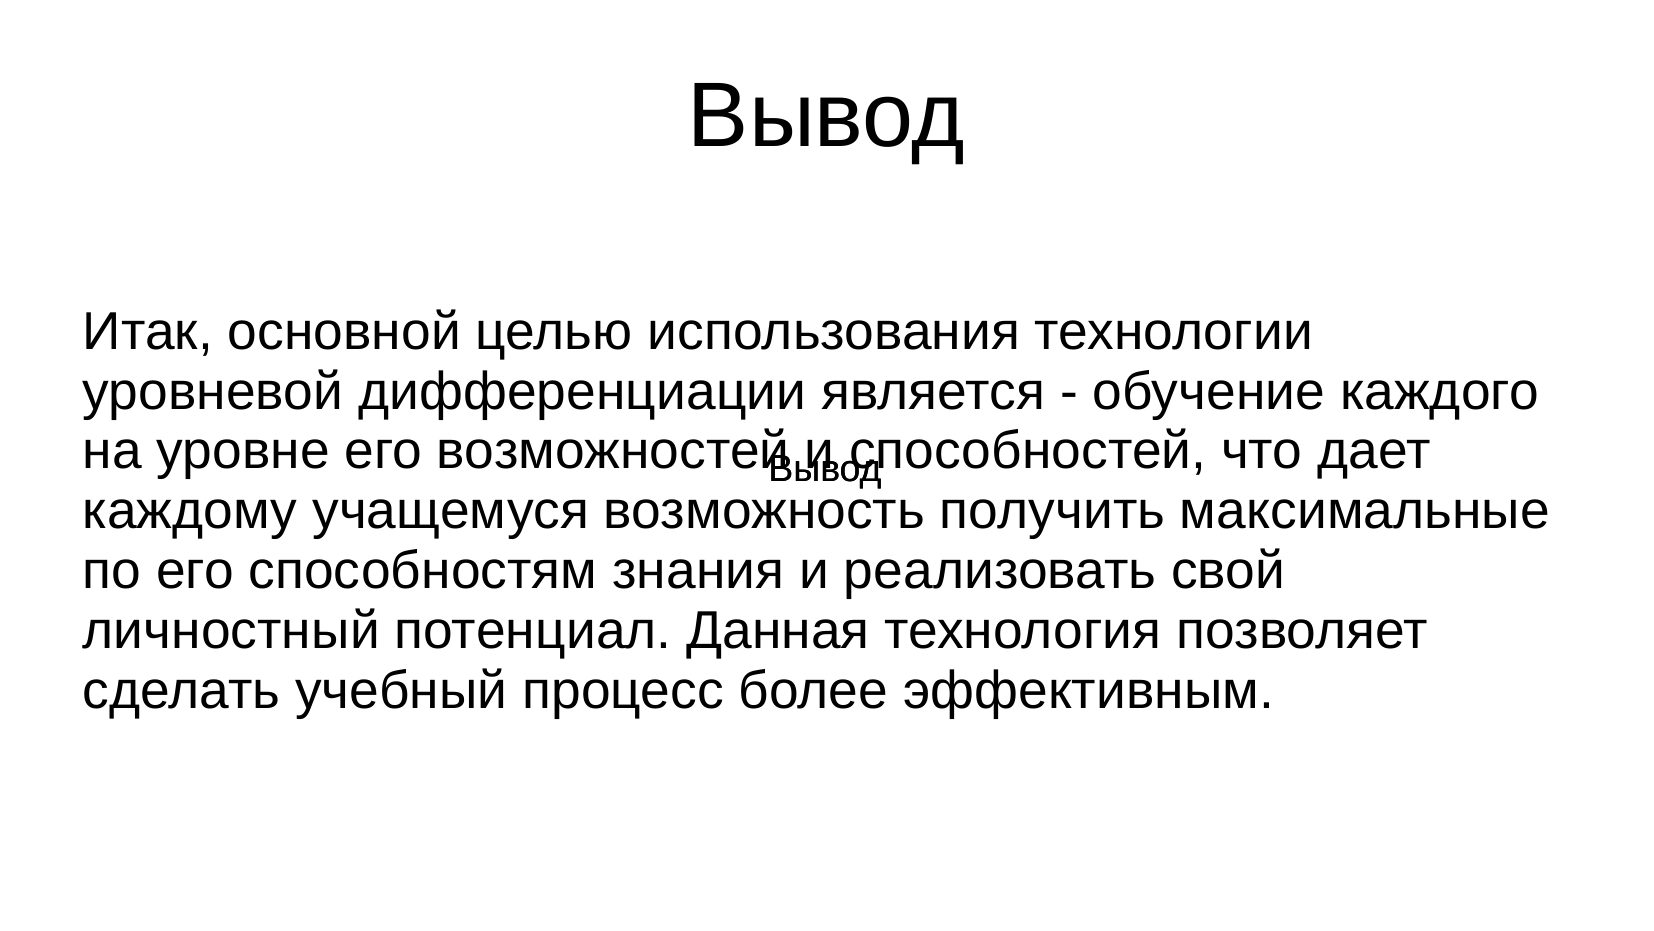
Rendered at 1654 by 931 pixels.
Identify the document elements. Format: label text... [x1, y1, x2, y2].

list Итак, основной целью использования технологии уровневой дифференциации является - обучение каждого на уровне его возможностей и способностей, что дает каждому учащемуся возможность получить максимальные по его способностям знания и реализовать свой личностный потенциал. Данная технология позволяет сделать учебный процесс более эффективным. [82, 217, 1571, 758]
text_box Вывод [753, 439, 897, 497]
title Вывод [82, 37, 1571, 193]
